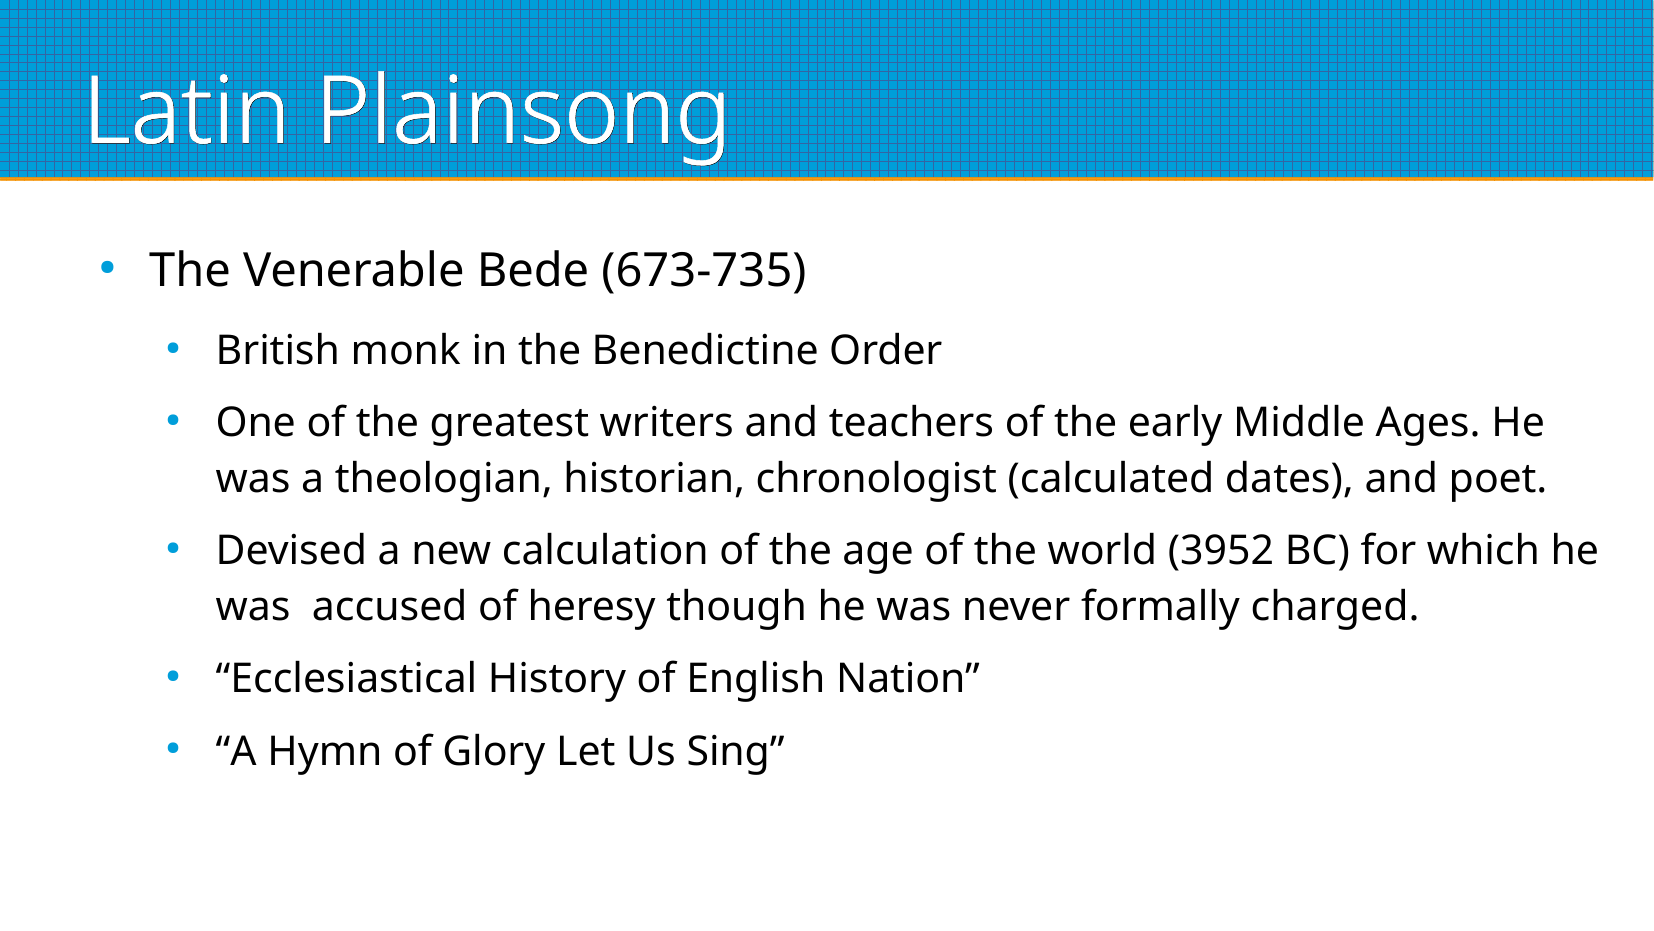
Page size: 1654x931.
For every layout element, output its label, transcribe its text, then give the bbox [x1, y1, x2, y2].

list The Venerable Bede (673-735) British monk in the Benedictine Order One of the greatest writers and teachers of the early Middle Ages. He was a theologian, historian, chronologist (calculated dates), and poet. Devised a new calculation of the age of the world (3952 BC) for which he was accused of heresy though he was never formally charged. “Ecclesiastical History of English Nation” “A Hymn of Glory Let Us Sing” [82, 236, 1613, 863]
title Latin Plainsong [82, 14, 1571, 171]
